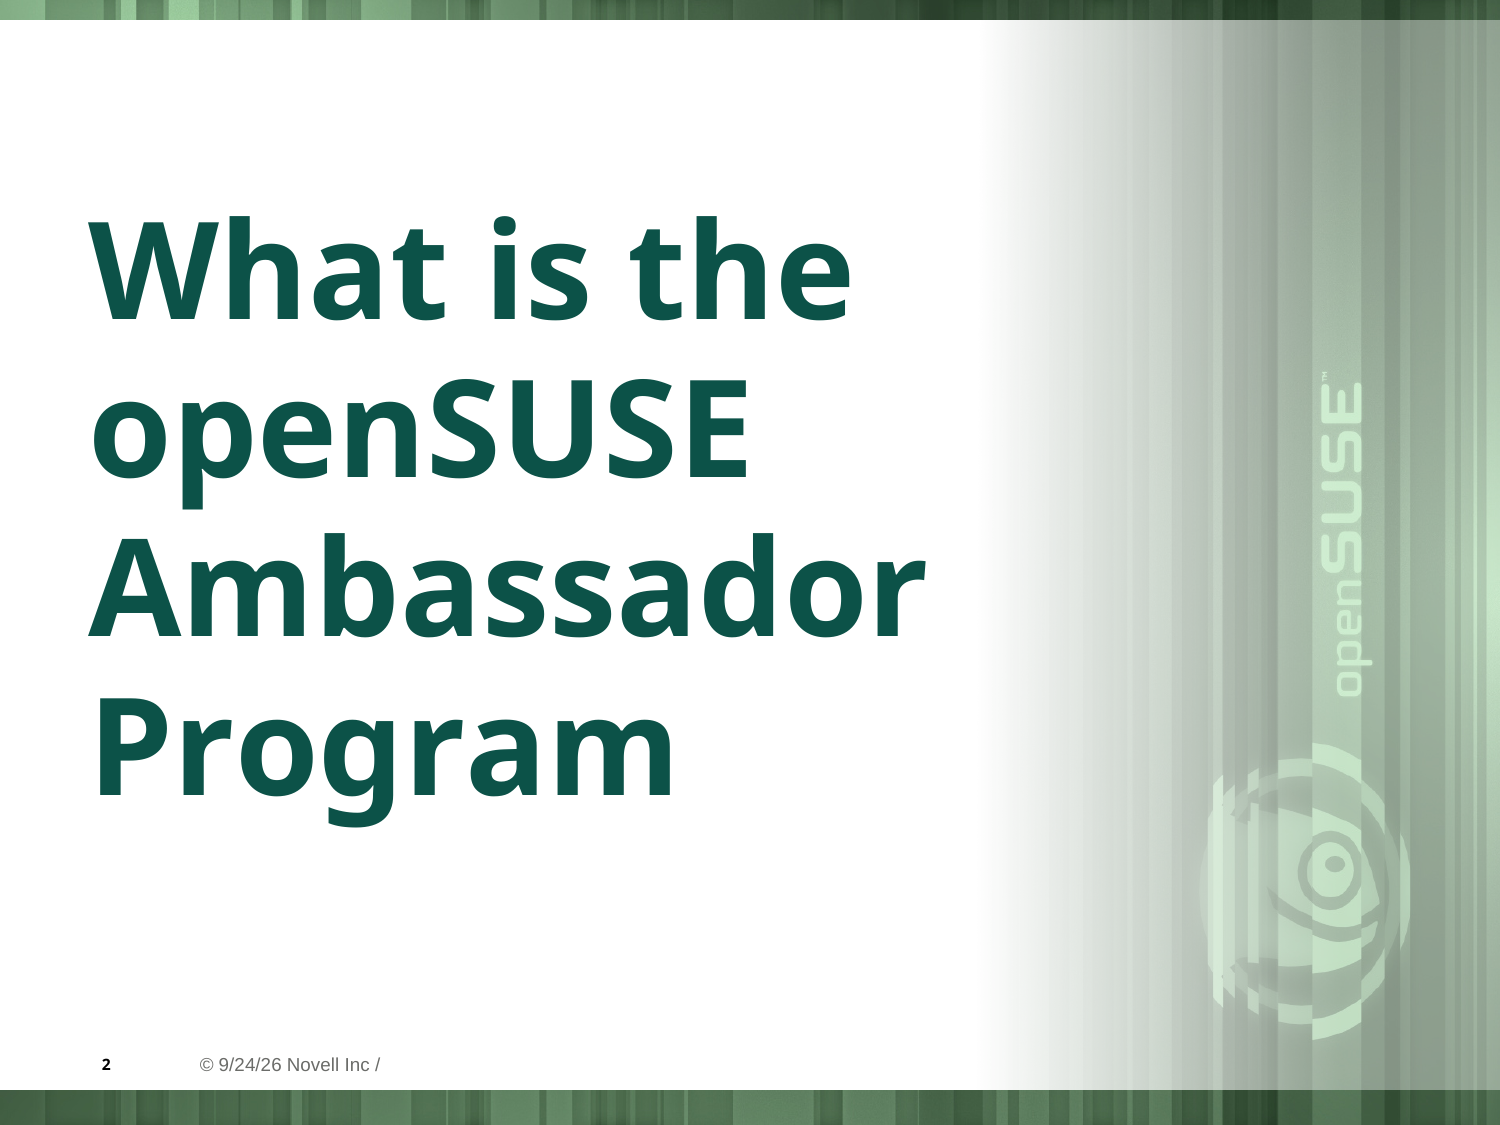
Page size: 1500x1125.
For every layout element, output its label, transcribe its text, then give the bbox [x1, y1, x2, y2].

title What is the openSUSE Ambassador Program [88, 178, 1300, 841]
picture [0, 0, 1500, 1125]
